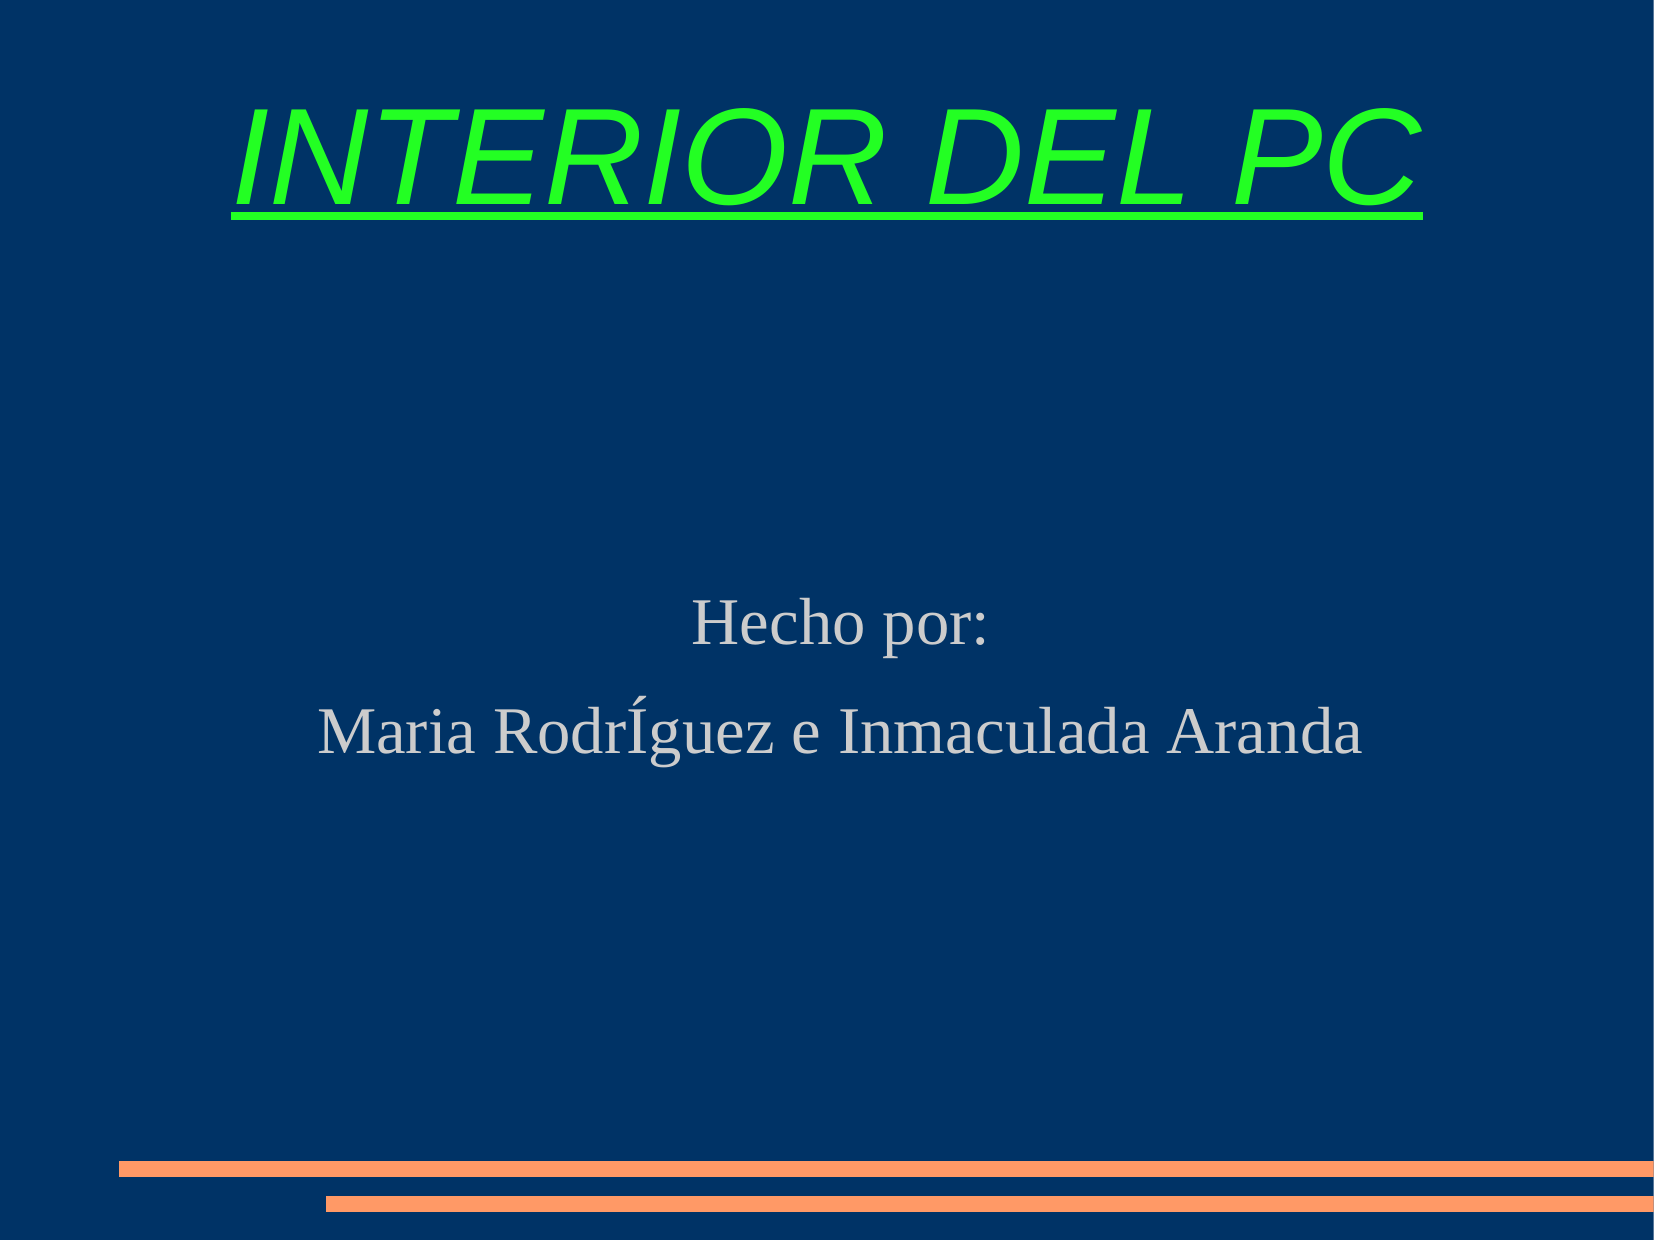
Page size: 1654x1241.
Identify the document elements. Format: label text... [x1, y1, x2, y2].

title INTERIOR DEL PC [121, 46, 1534, 254]
subtitle Hecho por: Maria RodrÍguez e Inmaculada Aranda [121, 322, 1561, 1132]
